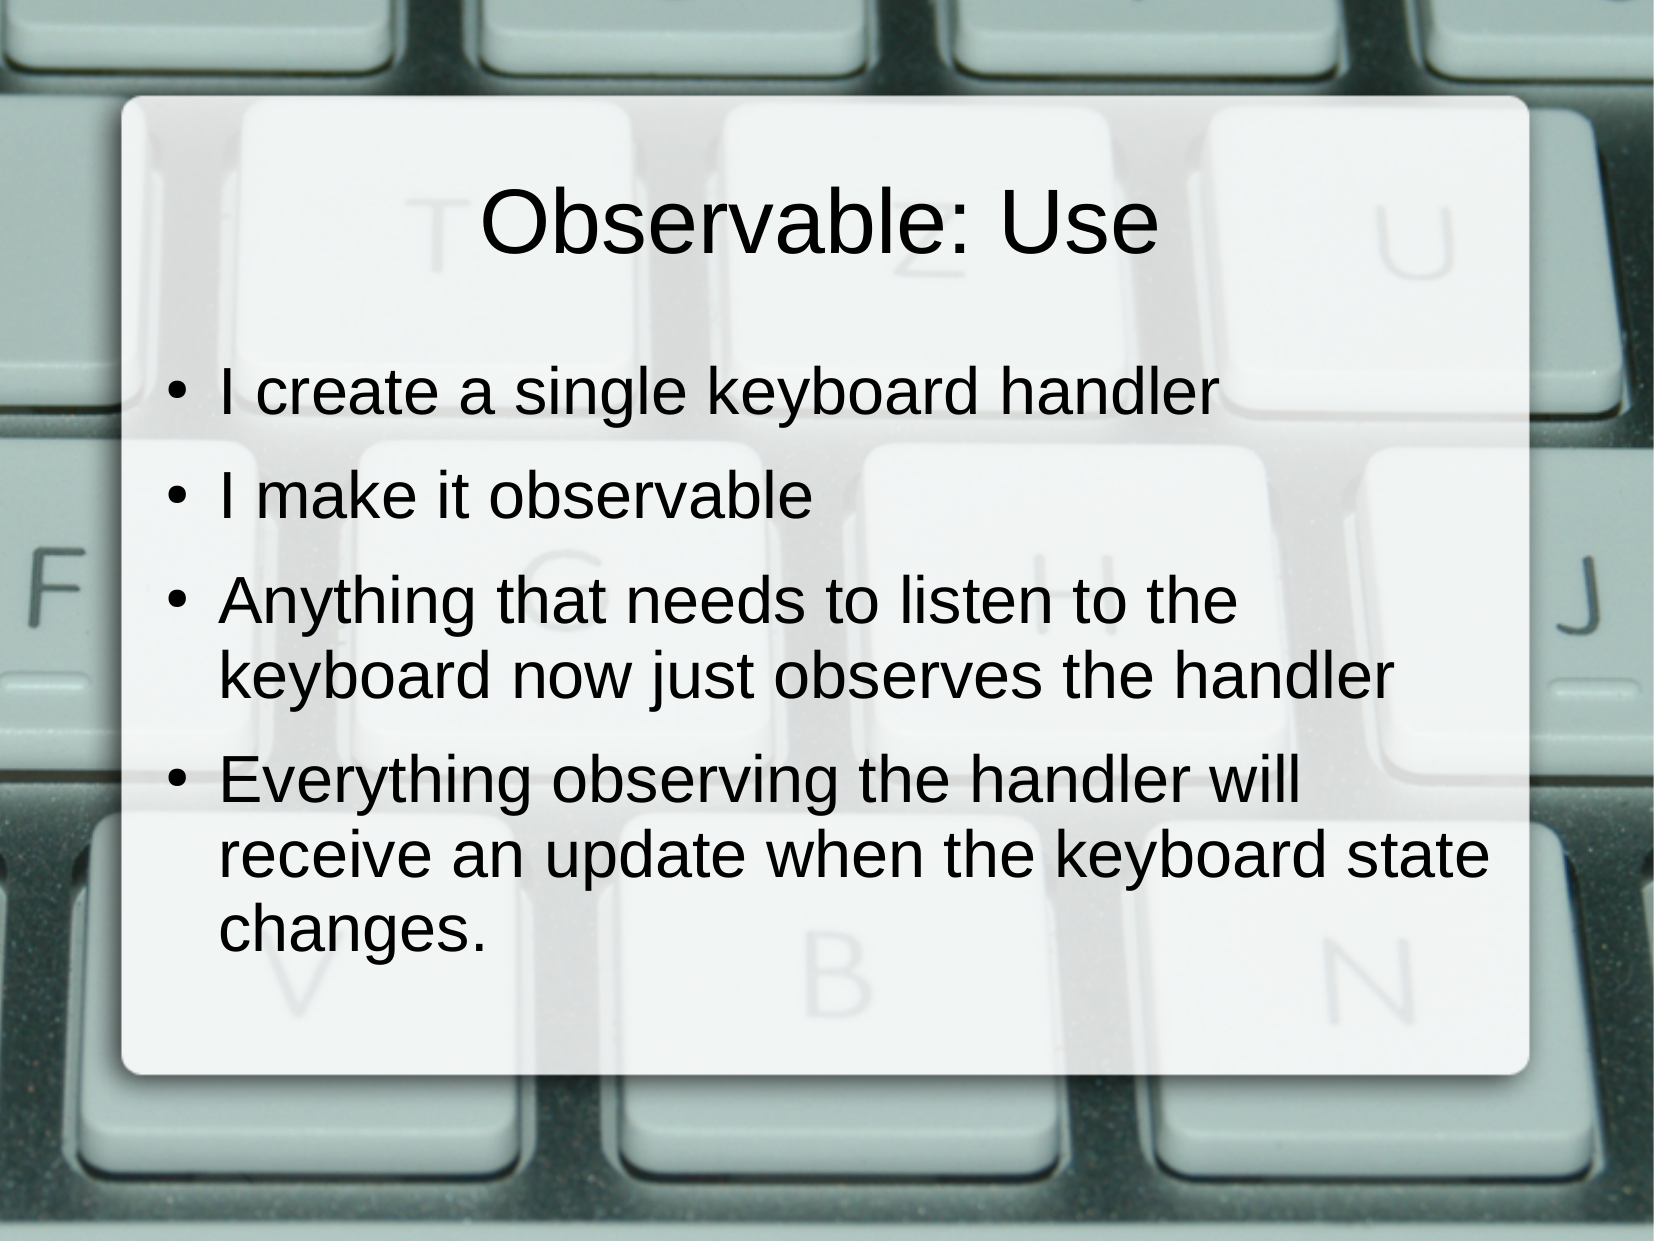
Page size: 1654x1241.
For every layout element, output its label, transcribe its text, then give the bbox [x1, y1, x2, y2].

picture [0, 0, 1654, 1241]
title Observable: Use [135, 117, 1506, 325]
list I create a single keyboard handler I make it observable Anything that needs to listen to the keyboard now just observes the handler Everything observing the handler will receive an update when the keyboard state changes. [147, 354, 1506, 1049]
